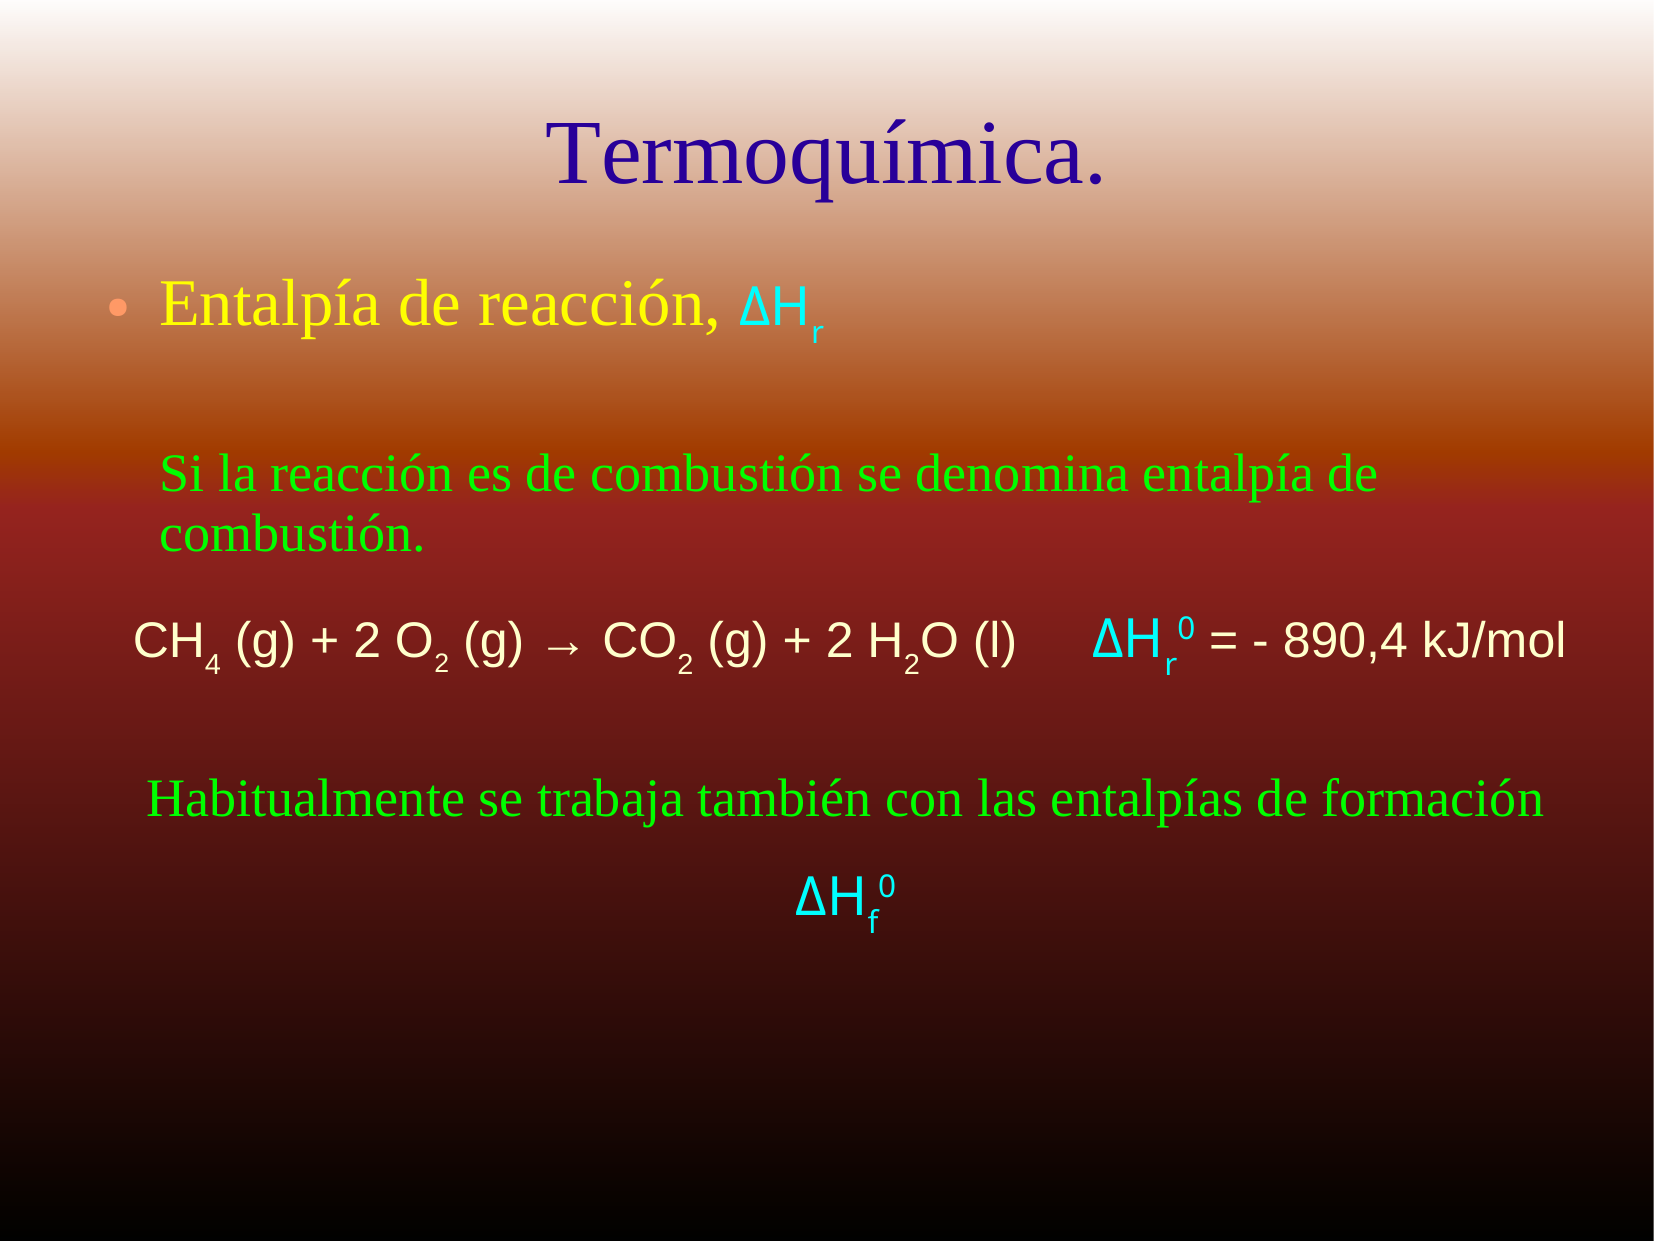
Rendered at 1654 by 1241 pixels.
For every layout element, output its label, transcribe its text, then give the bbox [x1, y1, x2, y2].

text_box Si la reacción es de combustión se denomina entalpía de combustión. [88, 442, 1595, 564]
title Termoquímica. [82, 49, 1571, 257]
text_box Habitualmente se trabaja también con las entalpías de formación ΔHf0 [69, 767, 1565, 942]
picture [0, 0, 1654, 1241]
list Entalpía de reacción, ΔHr [88, 265, 1518, 384]
text_box CH4 (g) + 2 O2 (g) → CO2 (g) + 2 H2O (l) ΔHr0 = - 890,4 kJ/mol [118, 592, 1625, 739]
